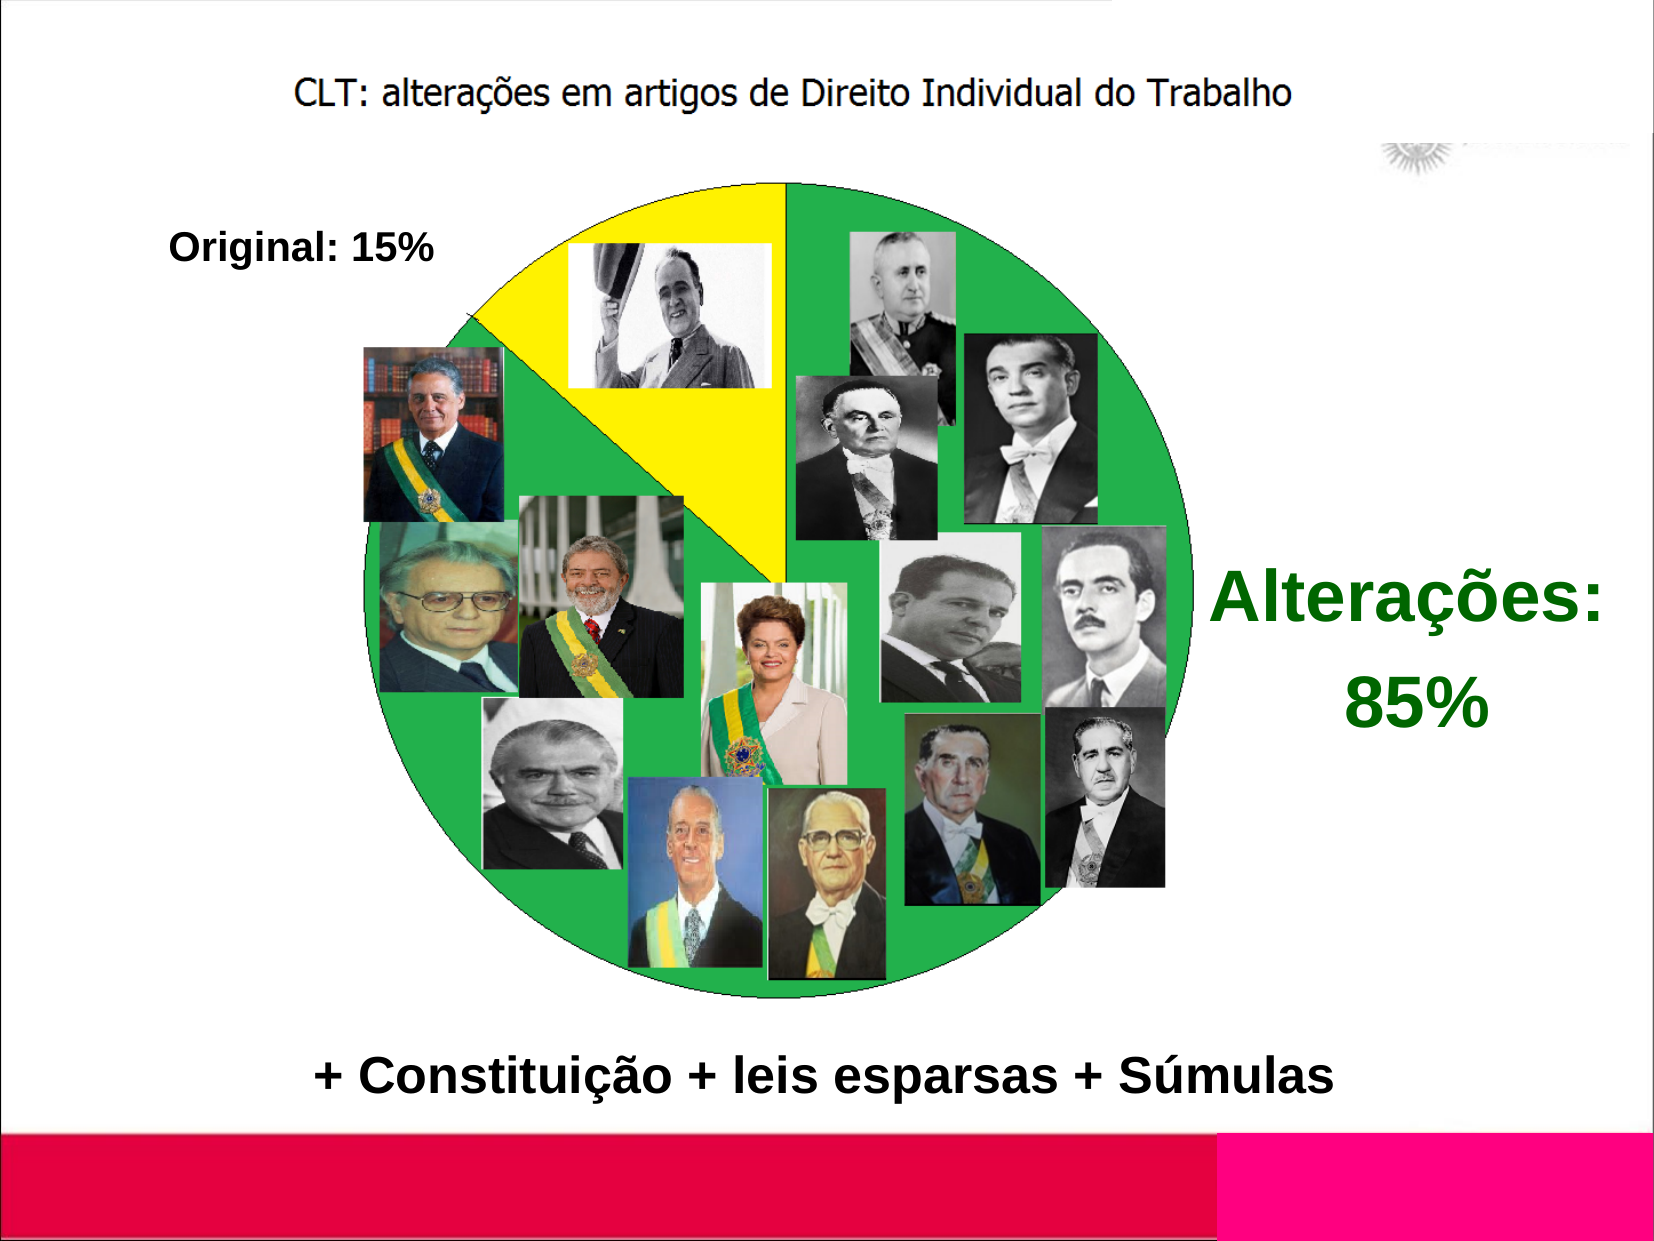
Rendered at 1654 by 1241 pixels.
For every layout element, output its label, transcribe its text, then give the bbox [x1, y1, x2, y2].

picture [0, 0, 1654, 1241]
text_box Original: 15% [153, 211, 594, 278]
text_box + Constituição + leis esparsas + Súmulas [52, 1036, 1607, 1111]
text_box Alterações: 85% [1192, 540, 1642, 750]
